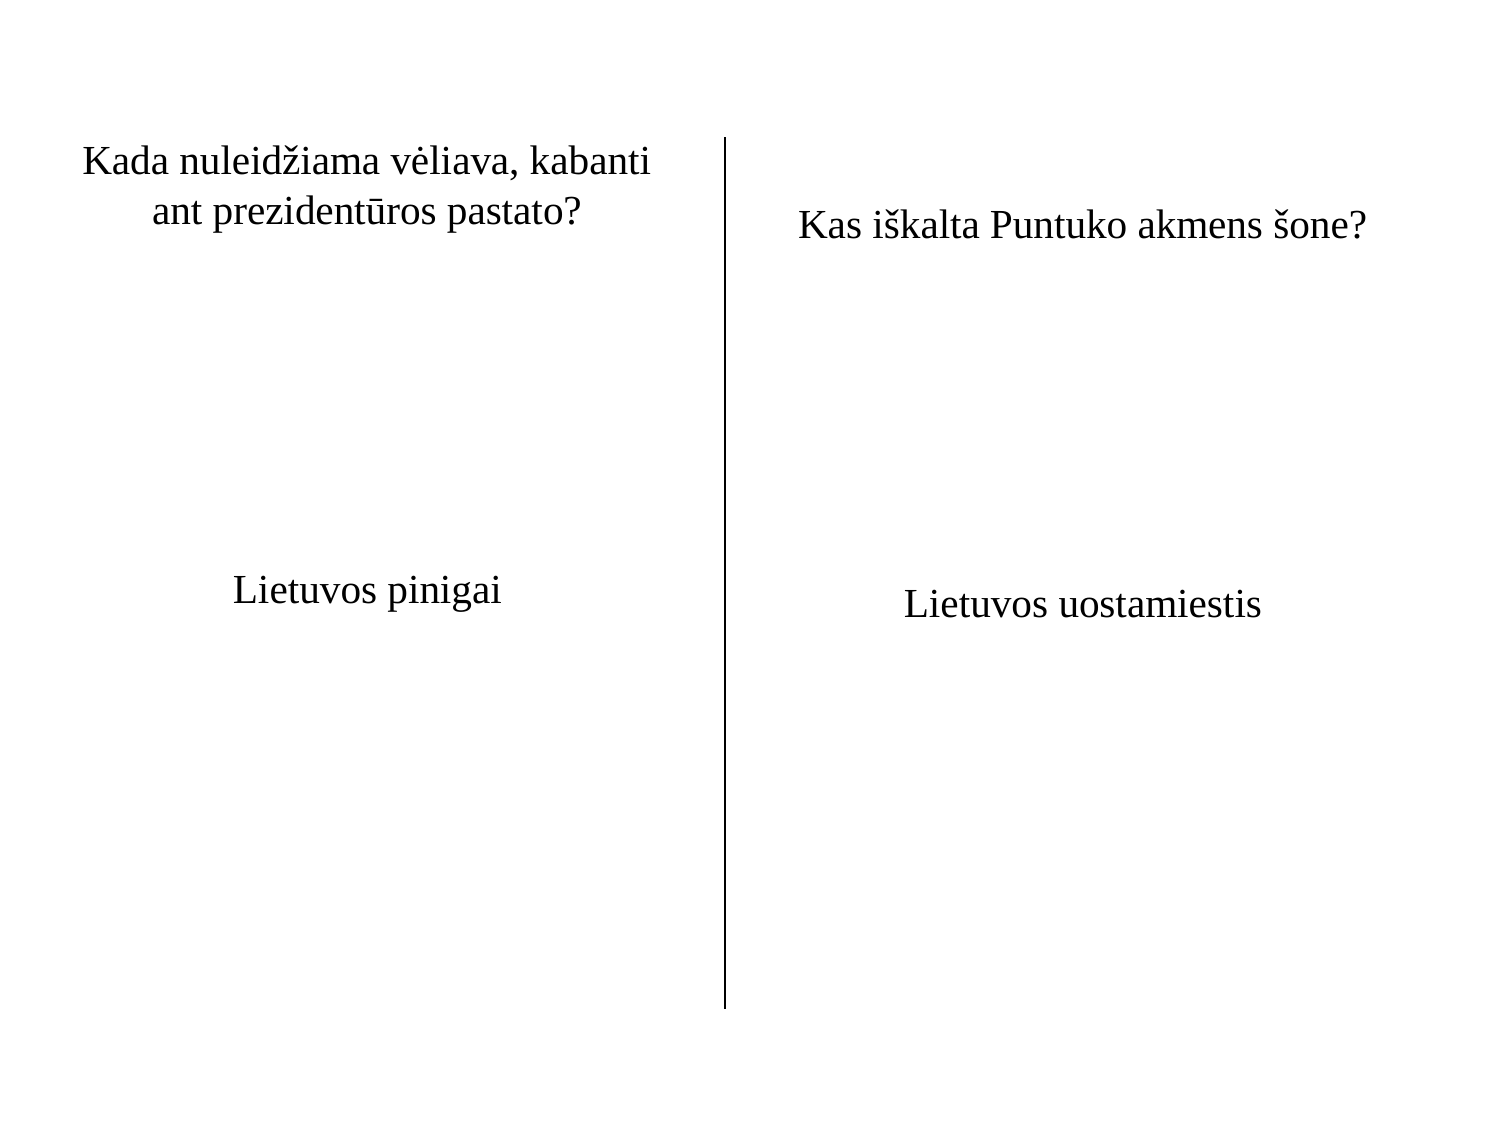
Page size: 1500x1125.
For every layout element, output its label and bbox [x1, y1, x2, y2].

picture [64, 137, 1388, 1011]
